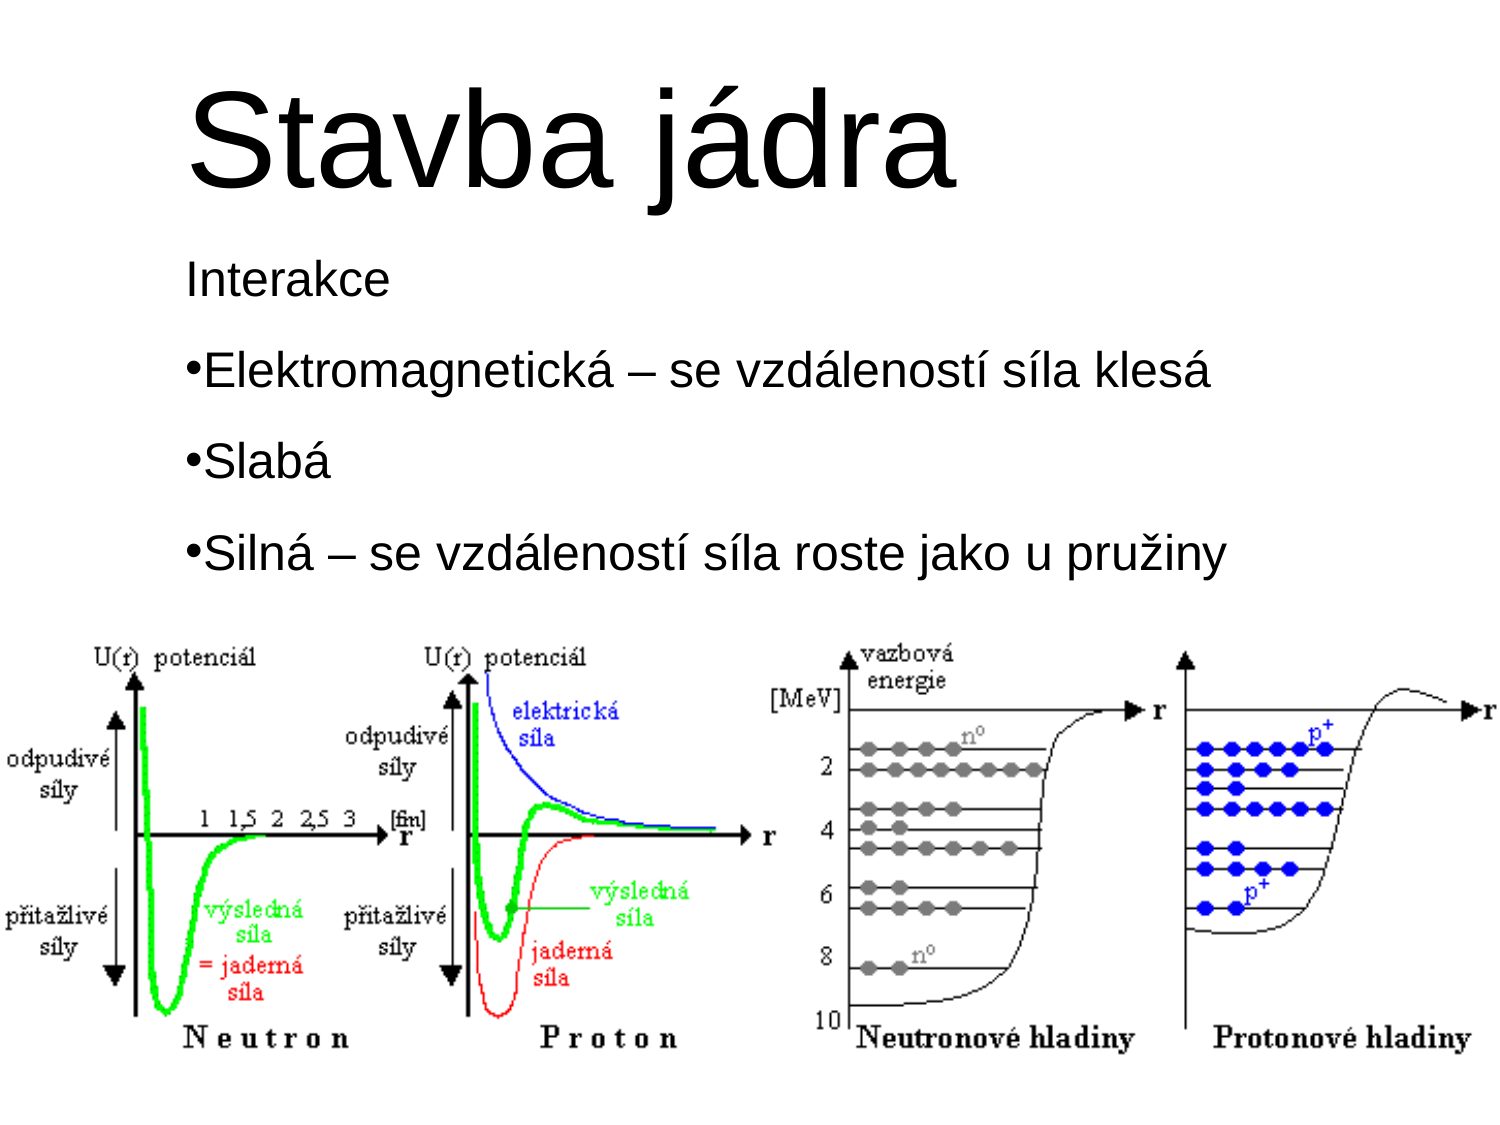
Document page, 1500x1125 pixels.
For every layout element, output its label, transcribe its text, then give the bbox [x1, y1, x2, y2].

picture [0, 633, 1500, 1069]
text_box Stavba jádra Interakce Elektromagnetická – se vzdáleností síla klesá Slabá Silná – se vzdáleností síla roste jako u pružiny [171, 42, 1377, 680]
